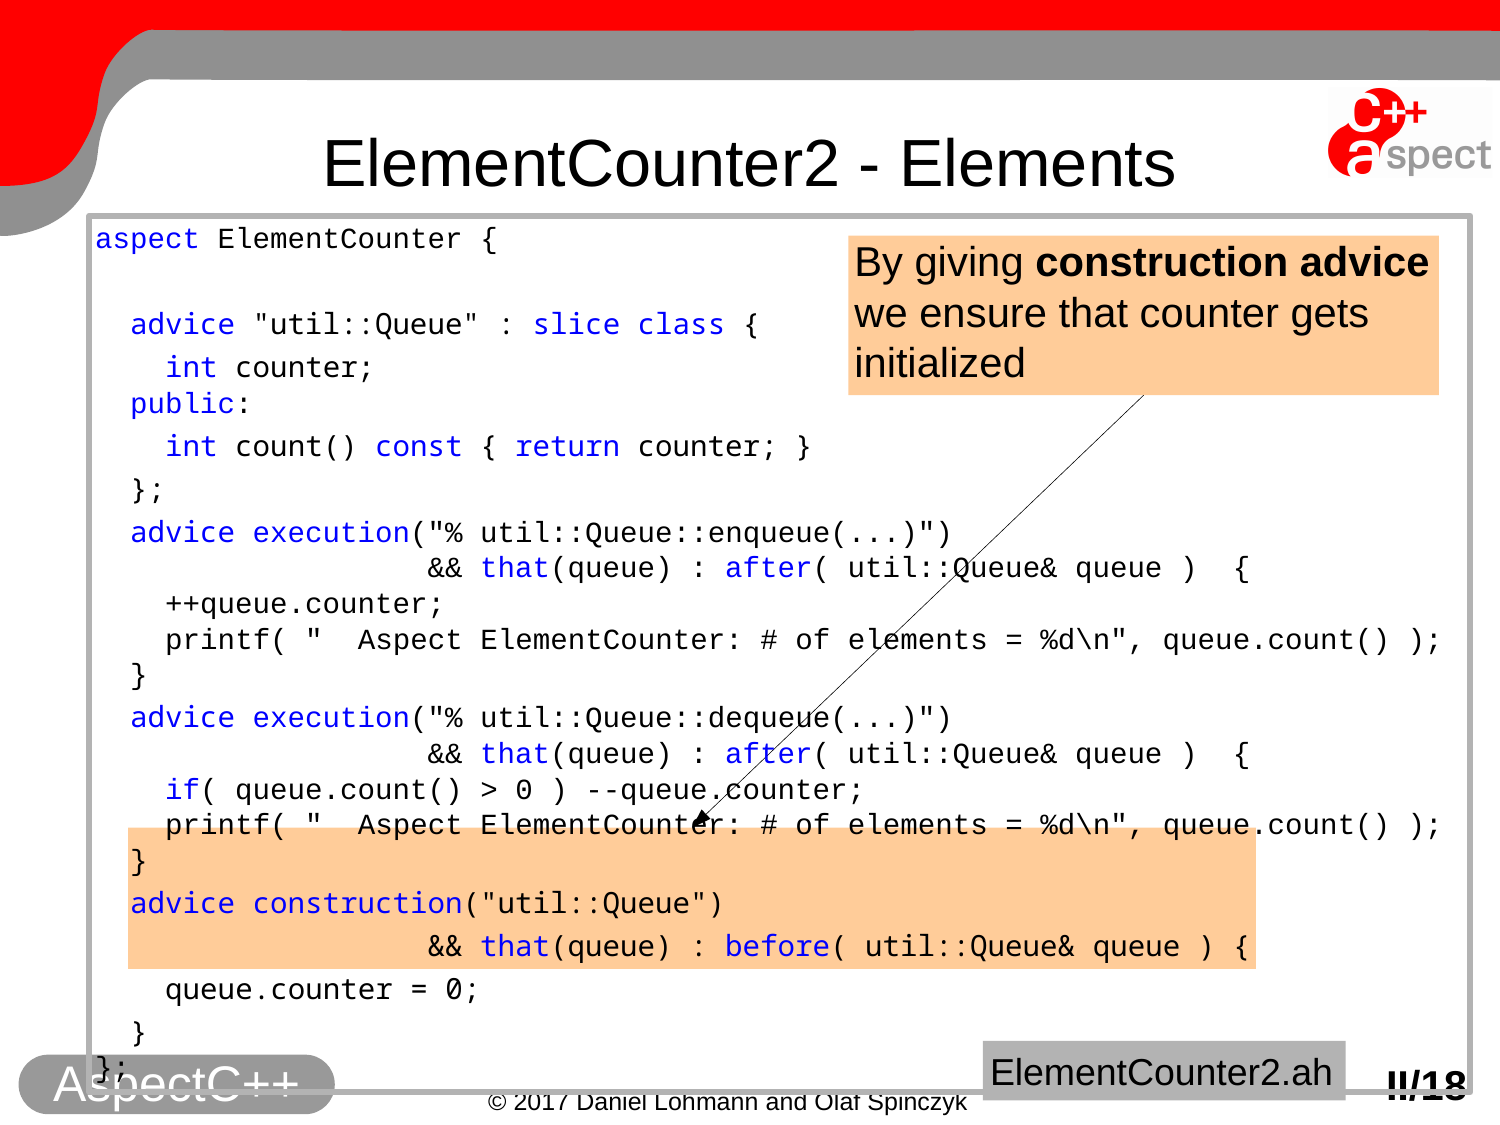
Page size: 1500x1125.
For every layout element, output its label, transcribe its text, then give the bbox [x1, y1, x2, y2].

title ElementCounter2 - Elements [112, 98, 1388, 213]
text_box ElementCounter2.ah [982, 1041, 1346, 1089]
text_box aspect ElementCounter { advice "util::Queue" : slice class { int counter; public: int count() const { return counter; } }; advice execution("% util::Queue::enqueue(...)") && that(queue) : after( util::Queue& queue ) { ++queue.counter; printf( " Aspect ElementCounter: # of elements = %d\n", queue.count() ); } advice execution("% util::Queue::dequeue(...)") && that(queue) : after( util::Queue& queue ) { if( queue.count() > 0 ) --queue.counter; printf( " Aspect ElementCounter: # of elements = %d\n", queue.count() ); } advice construction("util::Queue") && that(queue) : before( util::Queue& queue ) { queue.counter = 0; } }; [89, 215, 1471, 1041]
